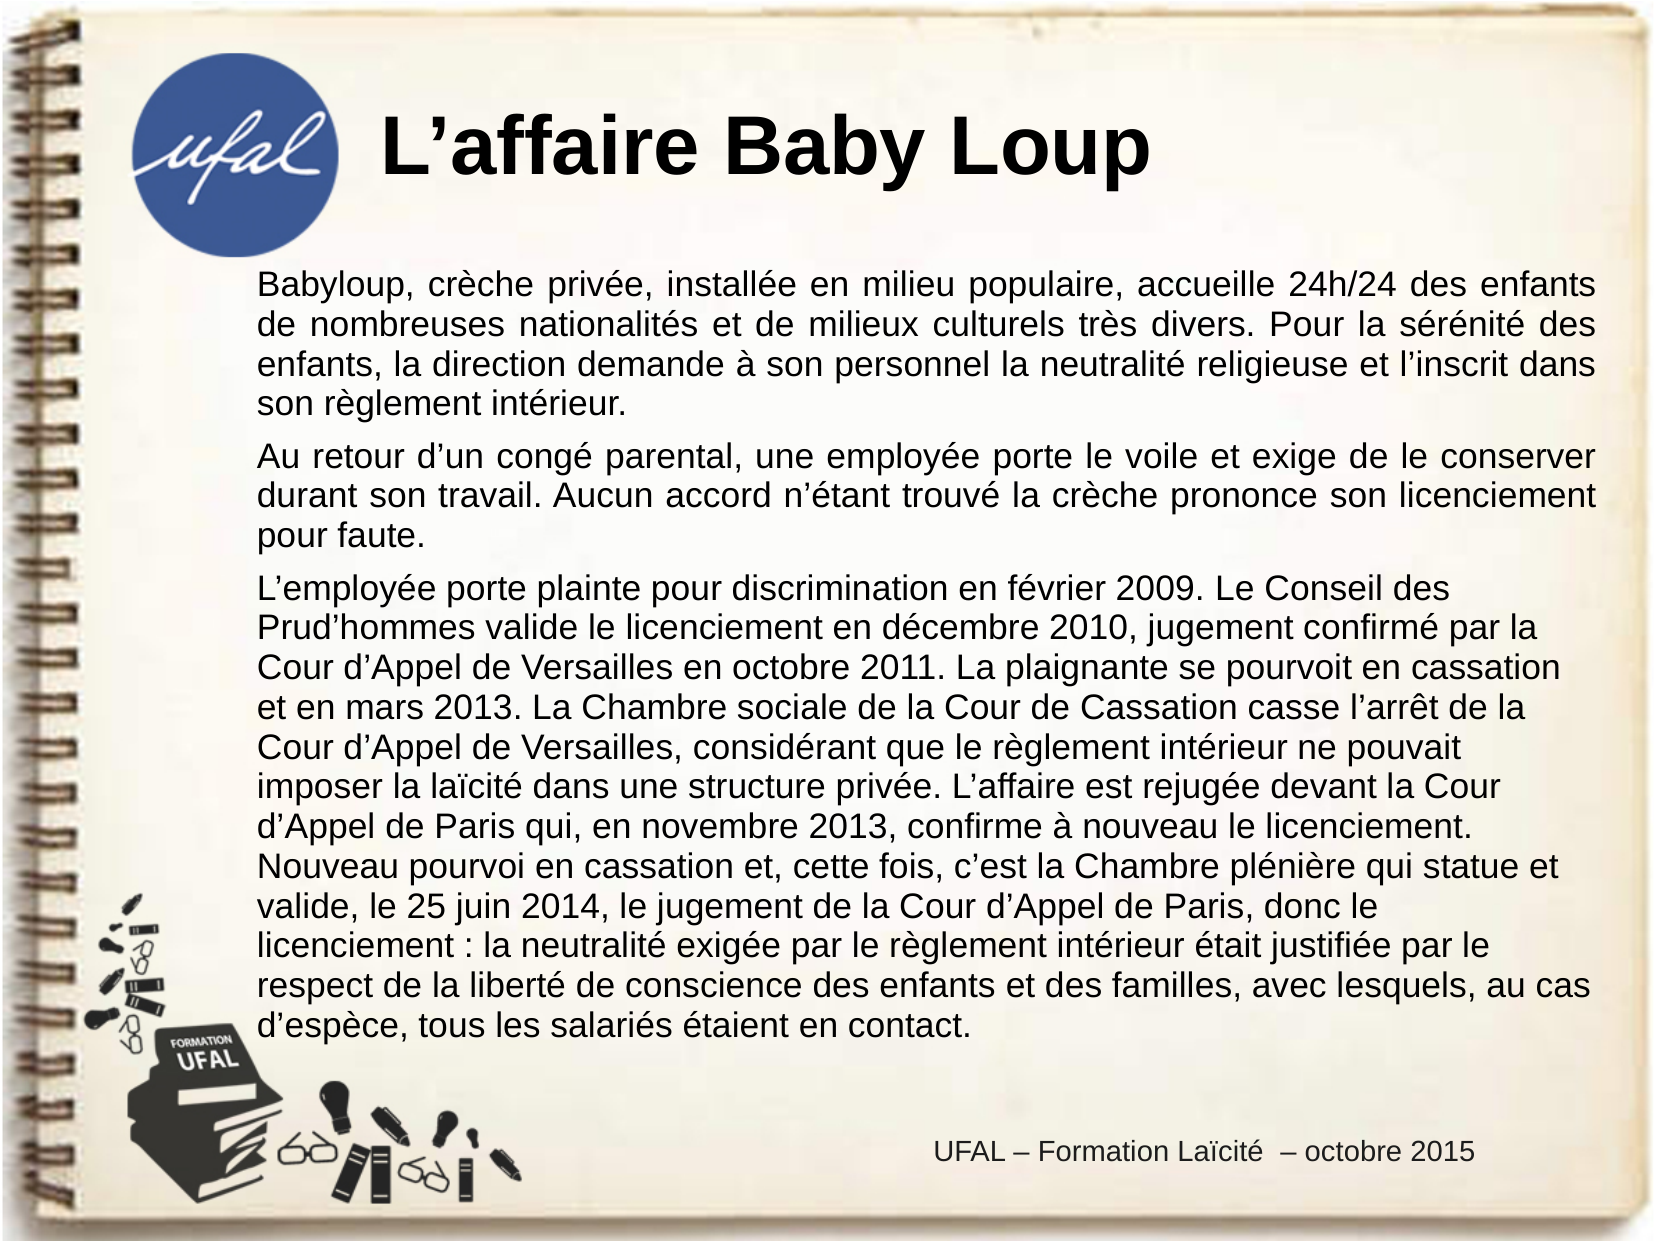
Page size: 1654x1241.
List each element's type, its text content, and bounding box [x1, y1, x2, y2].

text_box Babyloup, crèche privée, installée en milieu populaire, accueille 24h/24 des enfants de nombreuses nationalités et de milieux culturels très divers. Pour la sérénité des enfants, la direction demande à son personnel la neutralité religieuse et l’inscrit dans son règlement intérieur. Au retour d’un congé parental, une employée porte le voile et exige de le conserver durant son travail. Aucun accord n’étant trouvé la crèche prononce son licenciement pour faute. L’employée porte plainte pour discrimination en février 2009. Le Conseil des Prud’hommes valide le licenciement en décembre 2010, jugement confirmé par la Cour d’Appel de Versailles en octobre 2011. La plaignante se pourvoit en cassation et en mars 2013. La Chambre sociale de la Cour de Cassation casse l’arrêt de la Cour d’Appel de Versailles, considérant que le règlement intérieur ne pouvait imposer la laïcité dans une structure privée. L’affaire est rejugée devant la Cour d’Appel de Paris qui, en novembre 2013, confirme à nouveau le licenciement. Nouveau pourvoi en cassation et, cette fois, c’est la Chambre plénière qui statue et valide, le 25 juin 2014, le jugement de la Cour d’Appel de Paris, donc le licenciement : la neutralité exigée par le règlement intérieur était justifiée par le respect de la liberté de conscience des enfants et des familles, avec lesquels, au cas d’espèce, tous les salariés étaient en contact. [242, 242, 1613, 1068]
text_box L’affaire Baby Loup [366, 70, 1607, 221]
picture [0, 1, 1654, 1241]
text_box UFAL – Formation Laïcité – octobre 2015 [826, 1133, 1583, 1170]
